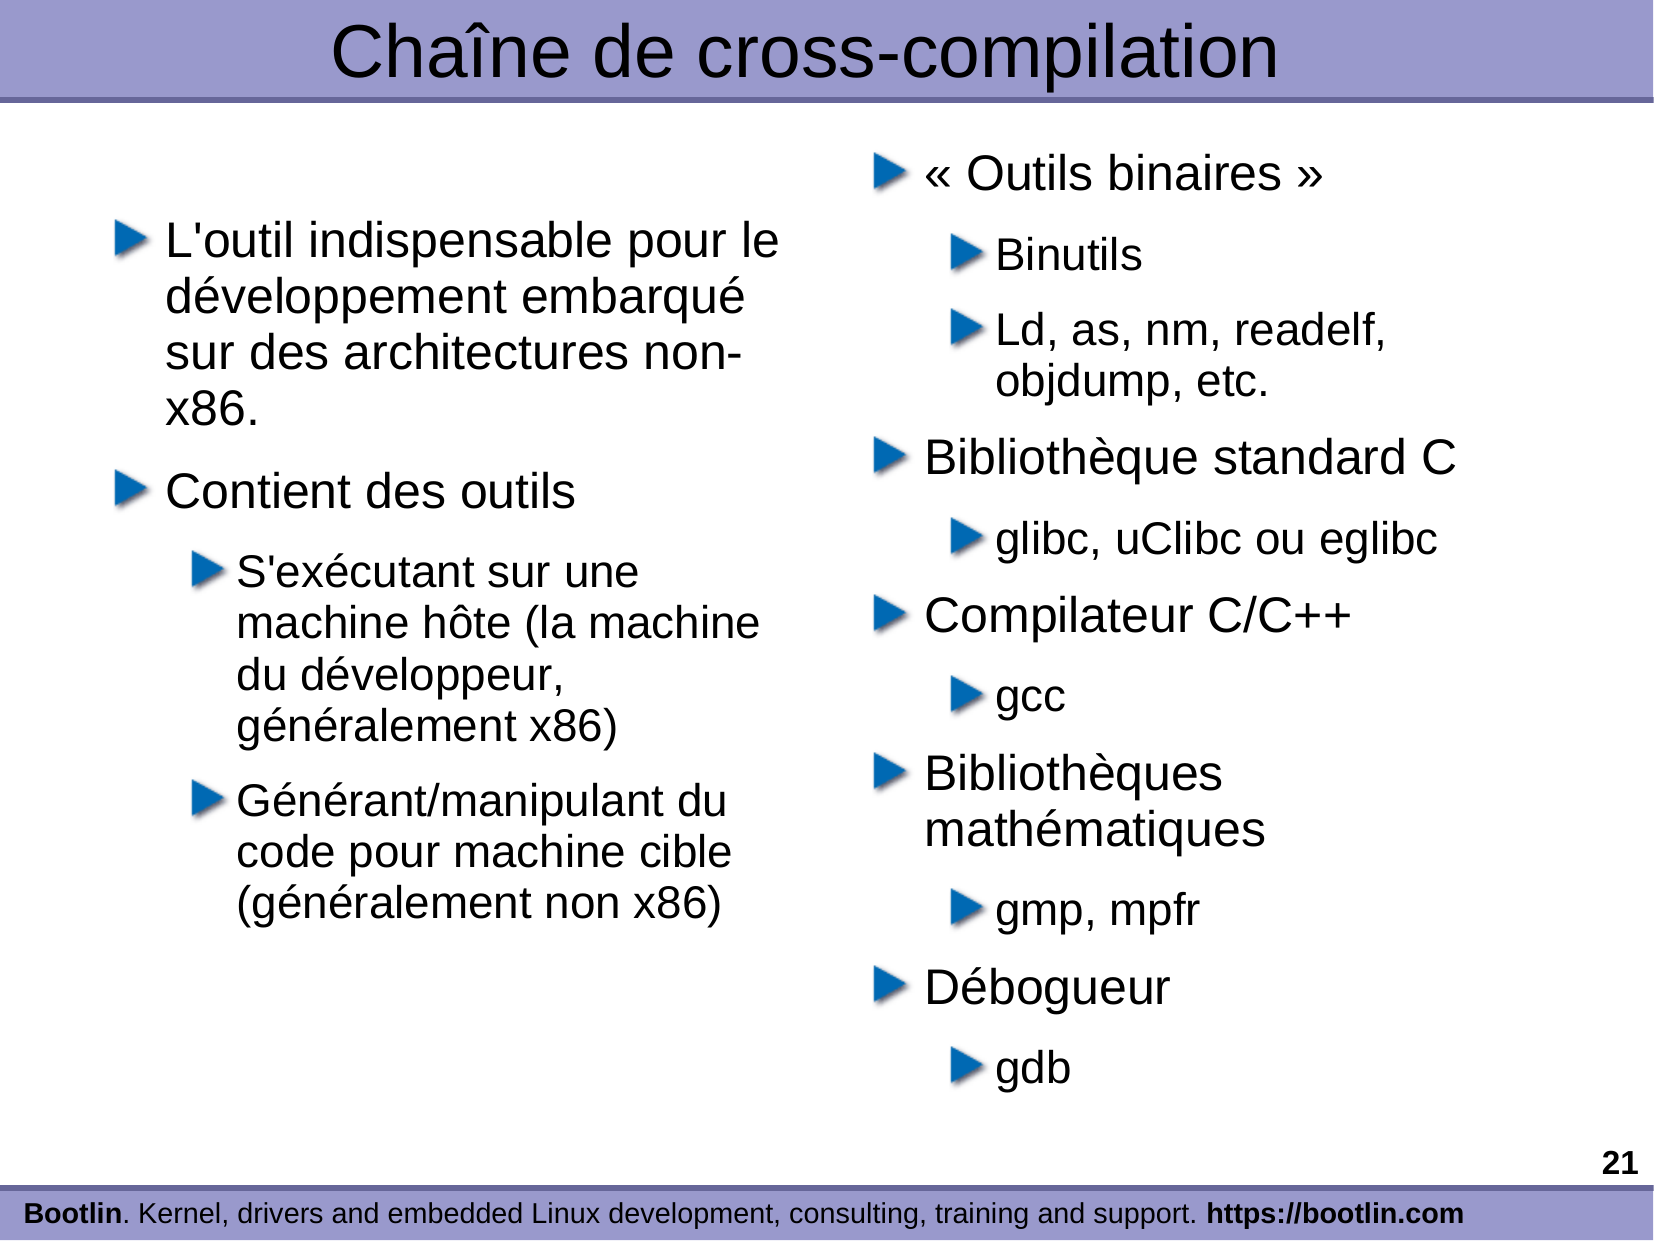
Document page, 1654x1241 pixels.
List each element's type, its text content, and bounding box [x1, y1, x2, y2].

list L'outil indispensable pour le développement embarqué sur des architectures non-x86. Contient des outils S'exécutant sur une machine hôte (la machine du développeur, généralement x86) Générant/manipulant du code pour machine cible (généralement non x86) [94, 212, 784, 1063]
list « Outils binaires » Binutils Ld, as, nm, readelf, objdump, etc. Bibliothèque standard C glibc, uClibc ou eglibc Compilateur C/C++ gcc Bibliothèques mathématiques gmp, mpfr Débogueur gdb [853, 145, 1543, 1171]
title Chaîne de cross-compilation [60, 5, 1551, 97]
